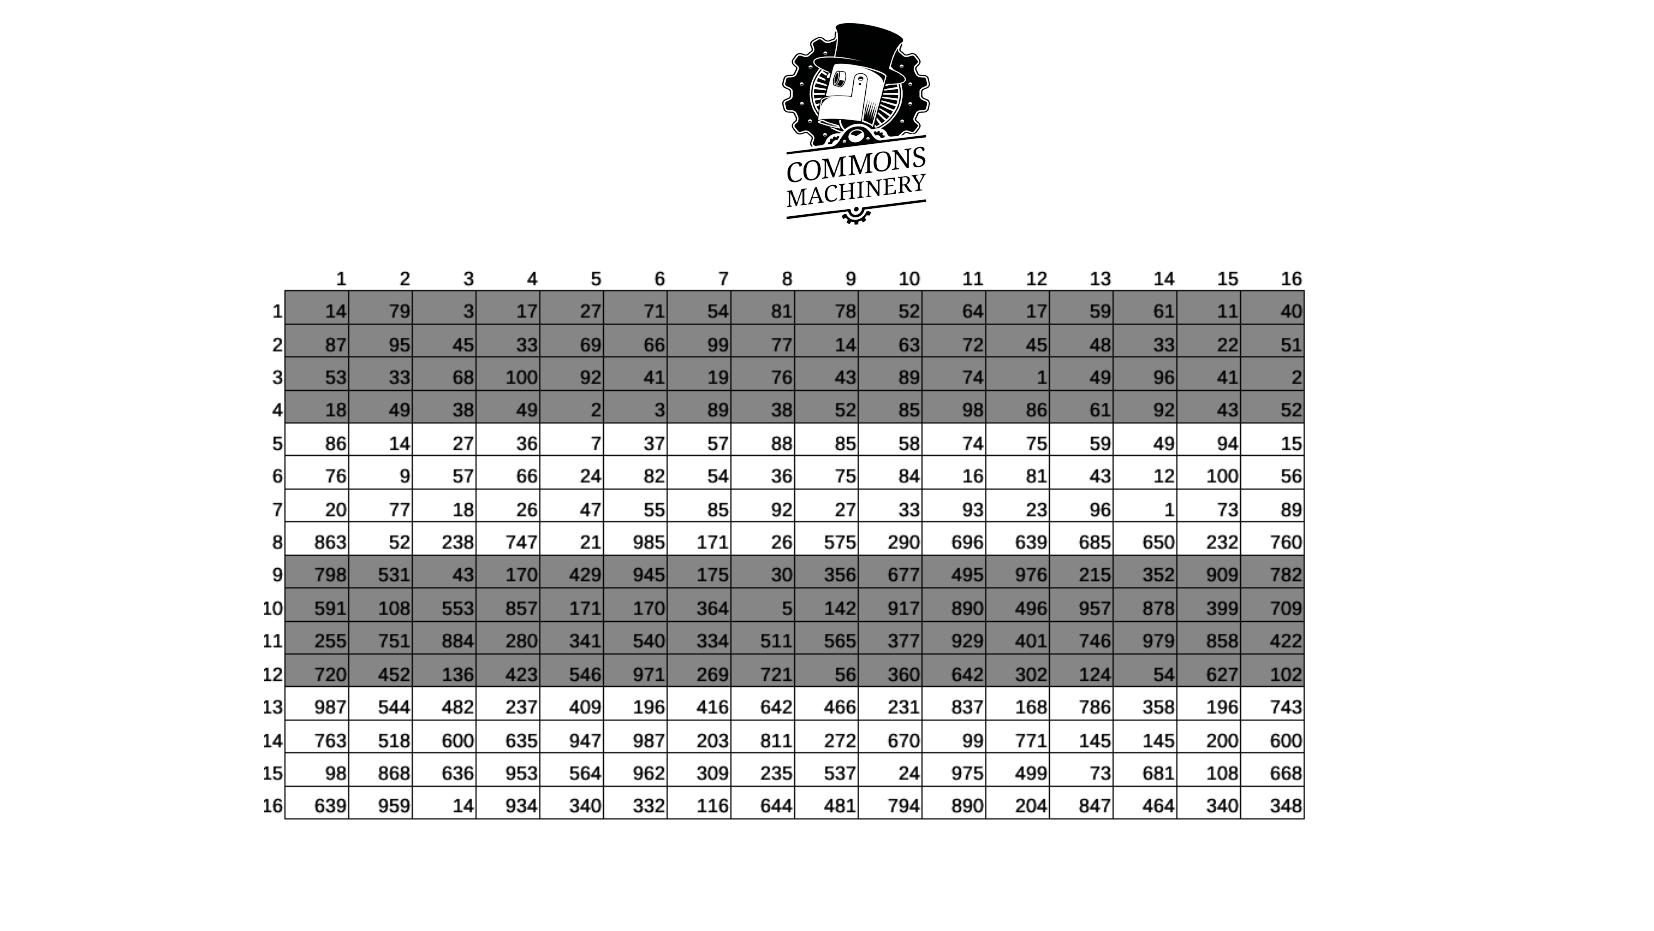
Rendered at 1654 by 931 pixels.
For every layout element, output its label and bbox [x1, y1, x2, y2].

picture [782, 23, 930, 225]
picture [264, 254, 1323, 841]
